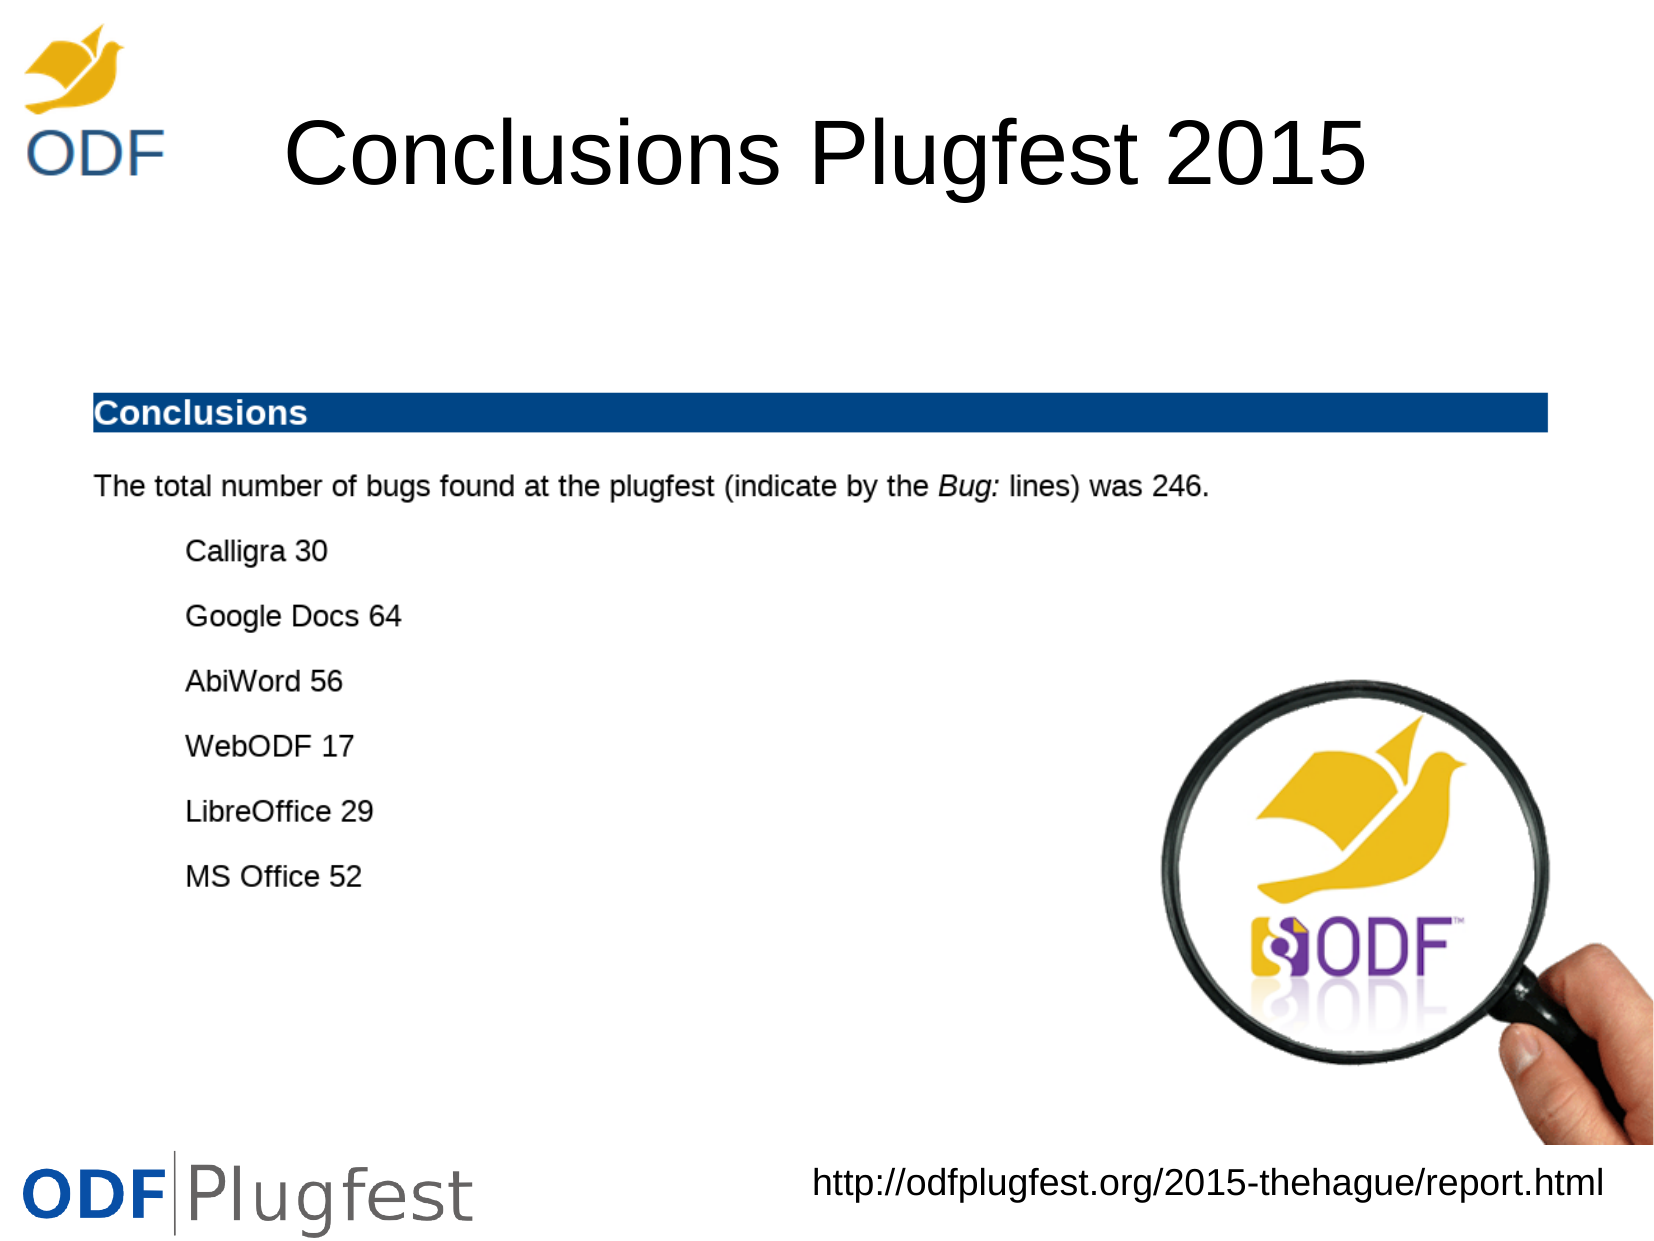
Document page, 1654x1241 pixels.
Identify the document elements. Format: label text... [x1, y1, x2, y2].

picture [0, 0, 216, 218]
title Conclusions Plugfest 2015 [82, 49, 1571, 257]
picture [23, 1150, 473, 1241]
picture [82, 384, 1654, 1145]
text_box http://odfplugfest.org/2015-thehague/report.html [797, 1153, 1620, 1211]
